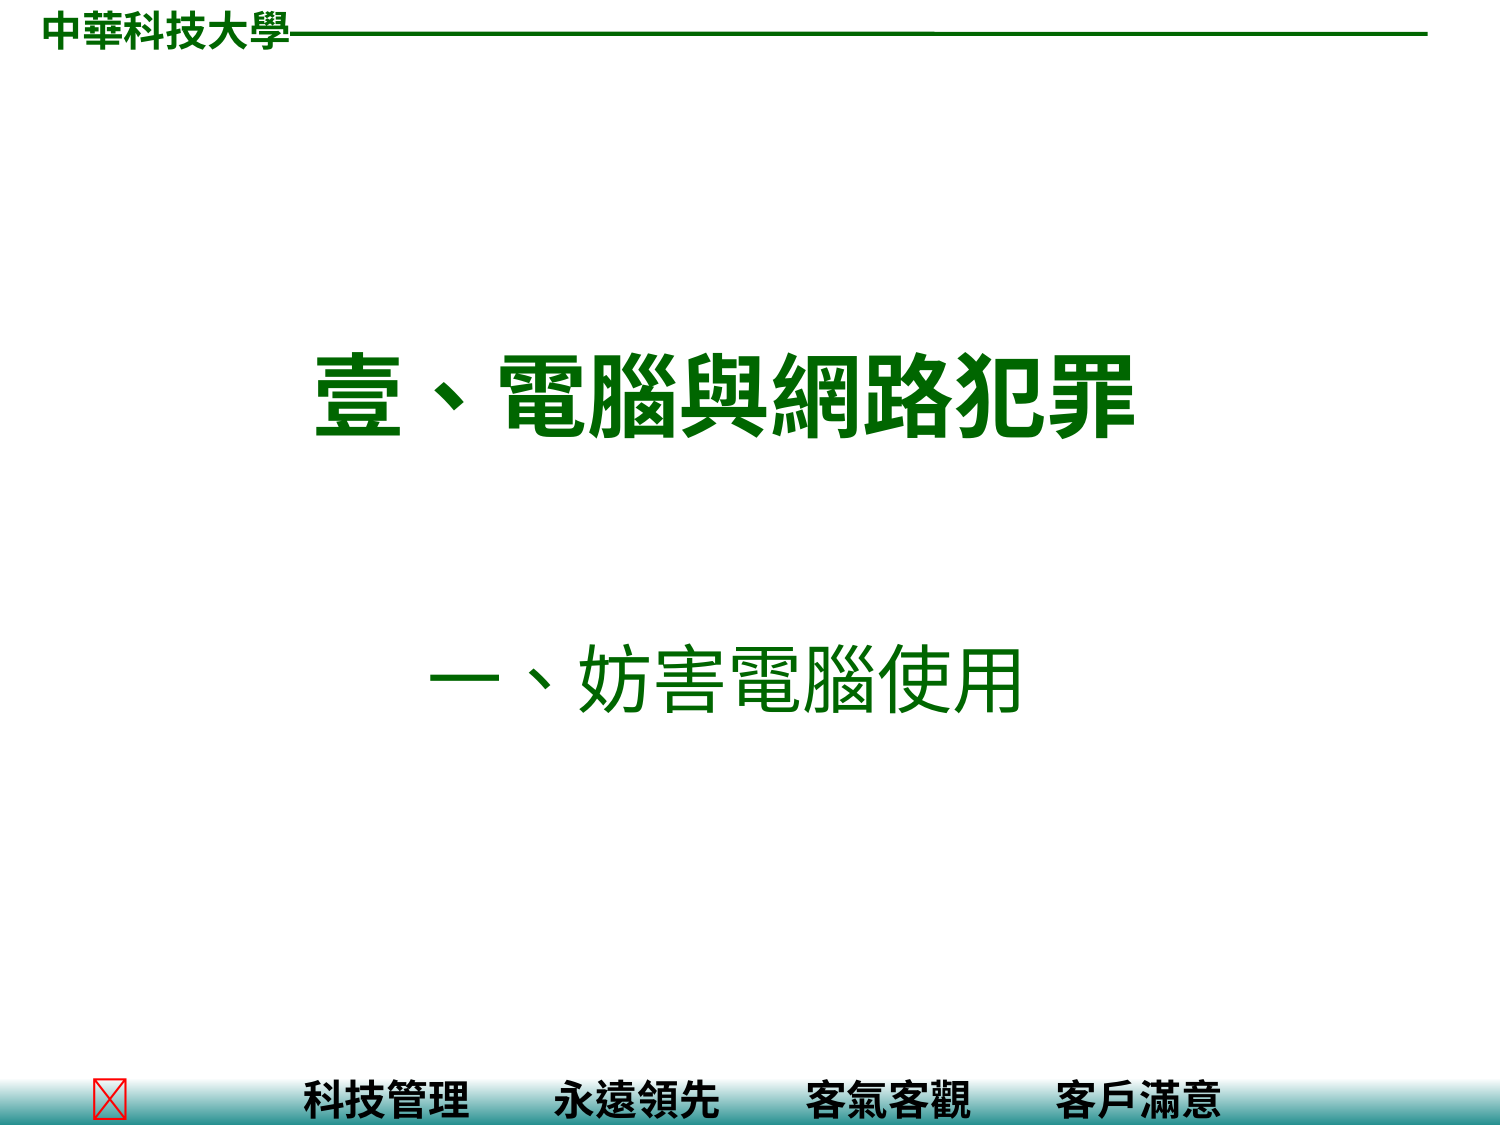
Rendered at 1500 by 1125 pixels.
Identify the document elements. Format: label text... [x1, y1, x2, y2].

title 壹、電腦與網路犯罪 [125, 299, 1326, 488]
text_box 一、妨害電腦使用 [413, 625, 1043, 730]
